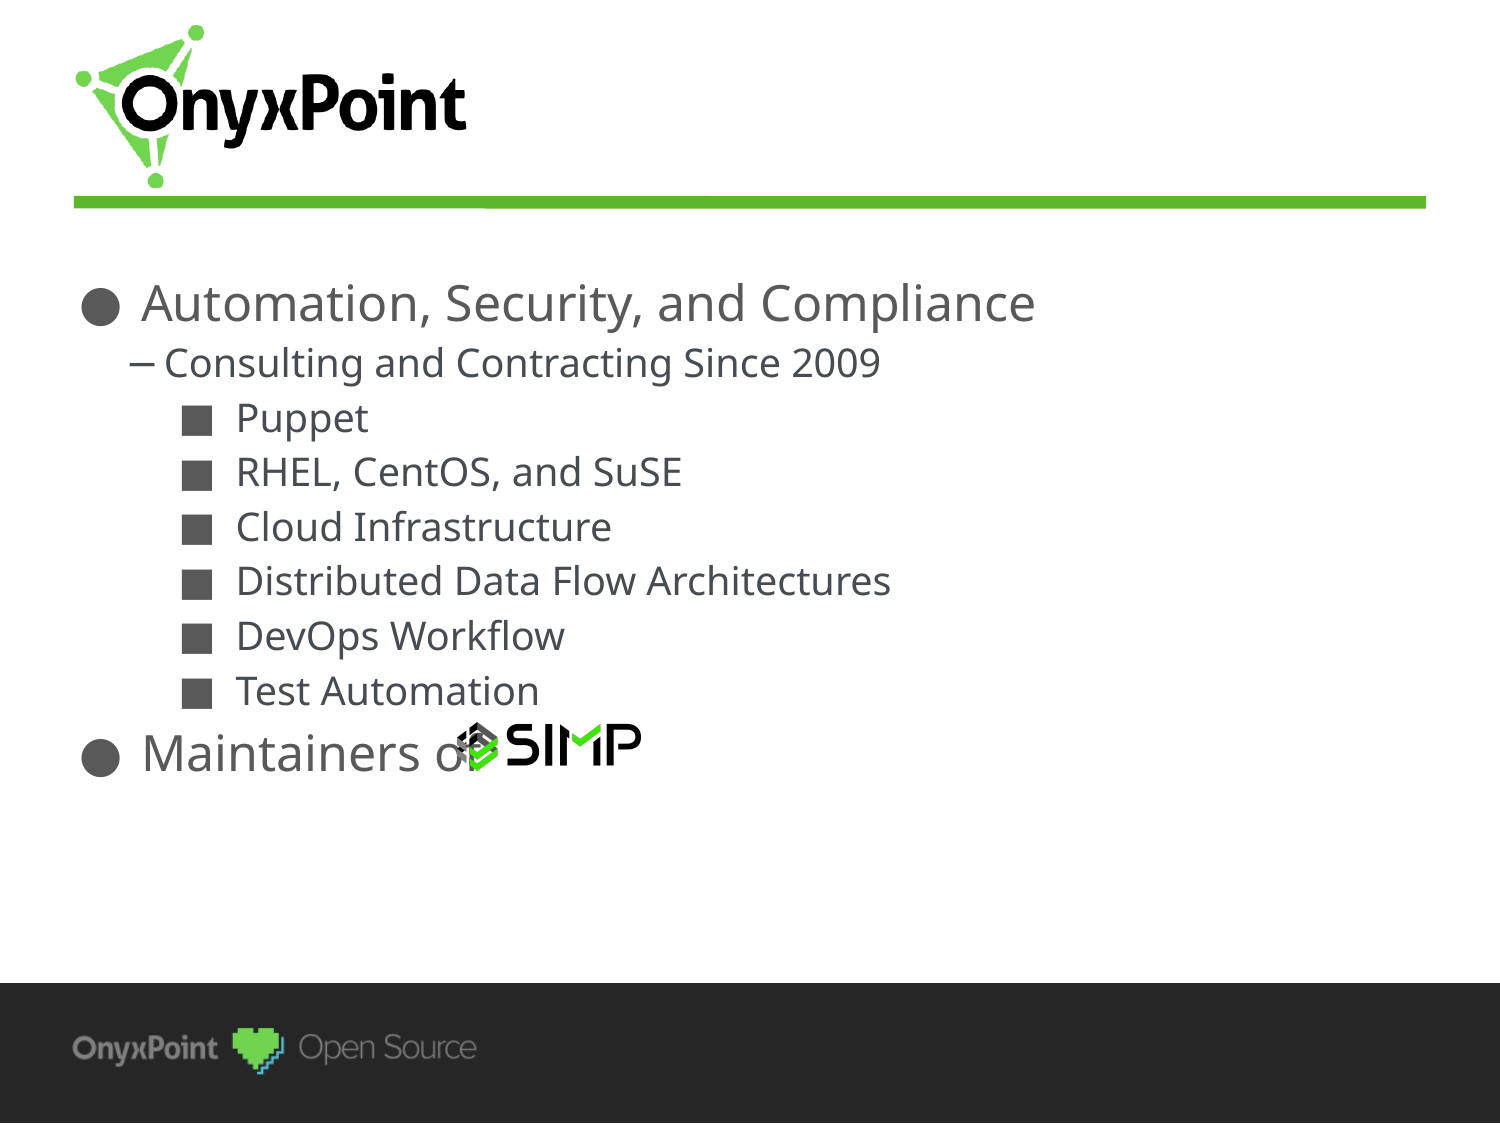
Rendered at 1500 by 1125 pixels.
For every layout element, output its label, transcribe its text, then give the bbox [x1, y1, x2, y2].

picture [457, 722, 641, 771]
list Automation, Security, and Compliance Consulting and Contracting Since 2009 Puppet RHEL, CentOS, and SuSE Cloud Infrastructure Distributed Data Flow Architectures DevOps Workflow Test Automation Maintainers of [51, 246, 1449, 983]
picture [0, 983, 1500, 1123]
picture [74, 22, 467, 188]
